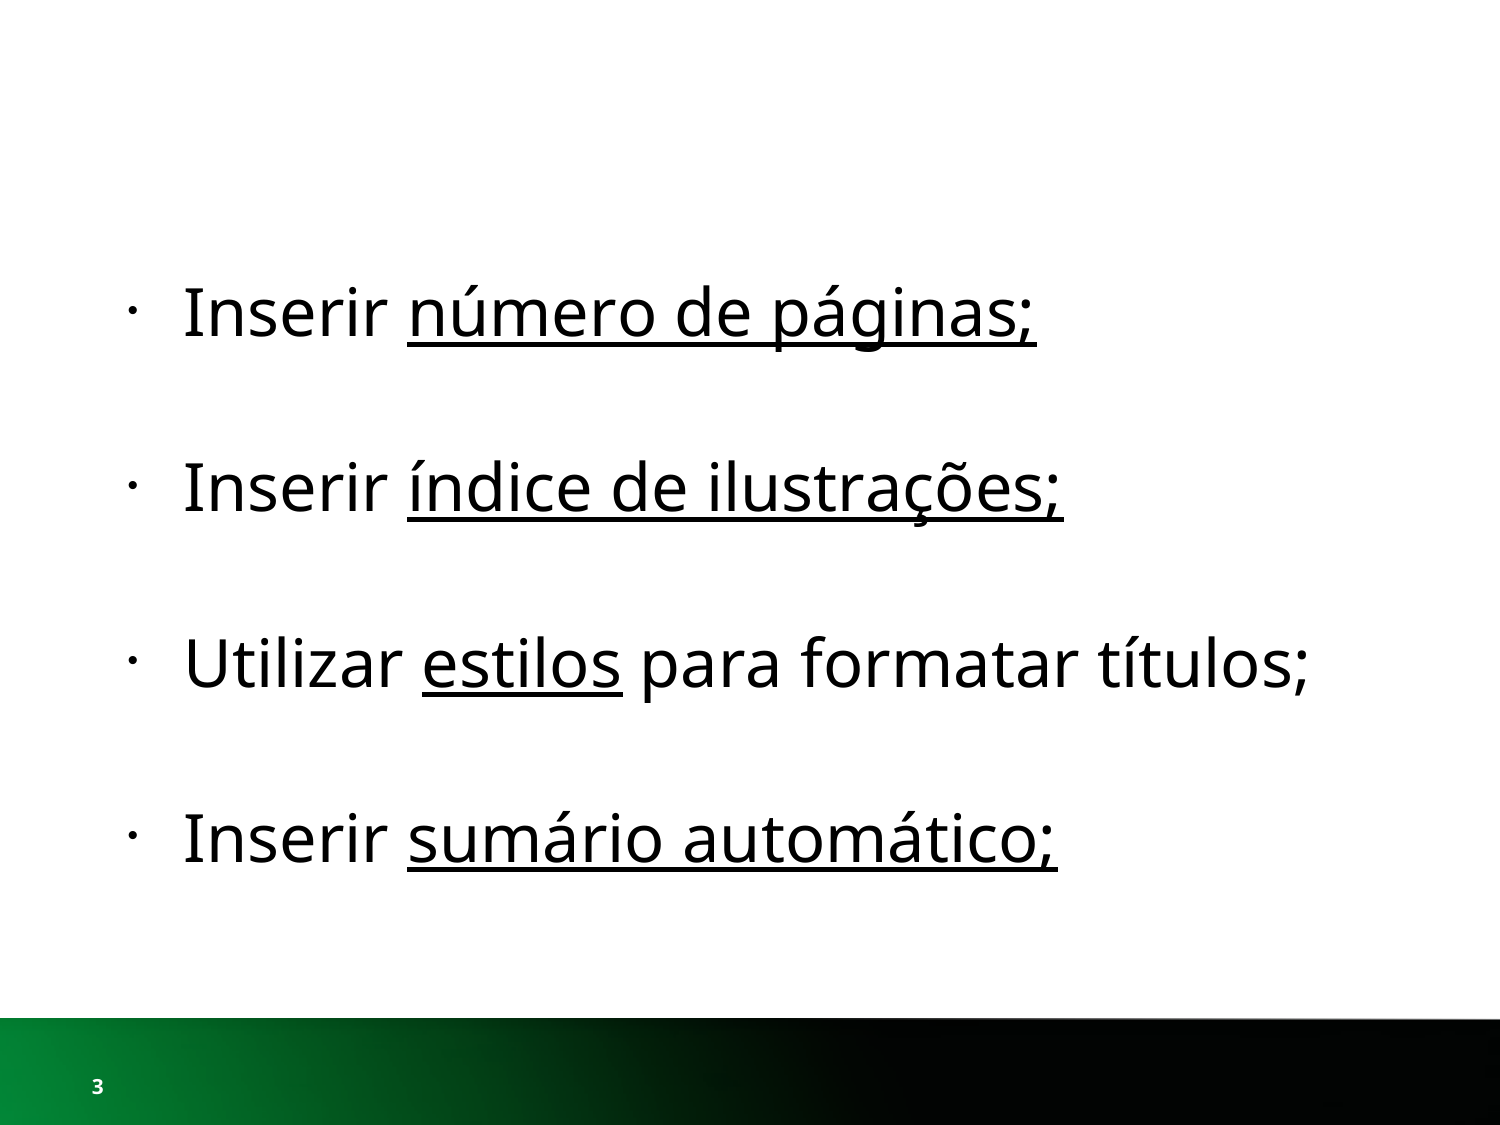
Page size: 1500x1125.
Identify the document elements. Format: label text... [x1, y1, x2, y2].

picture [0, 1018, 1500, 1125]
list Inserir número de páginas; Inserir índice de ilustrações; Utilizar estilos para formatar títulos; Inserir sumário automático; [75, 262, 1426, 1005]
